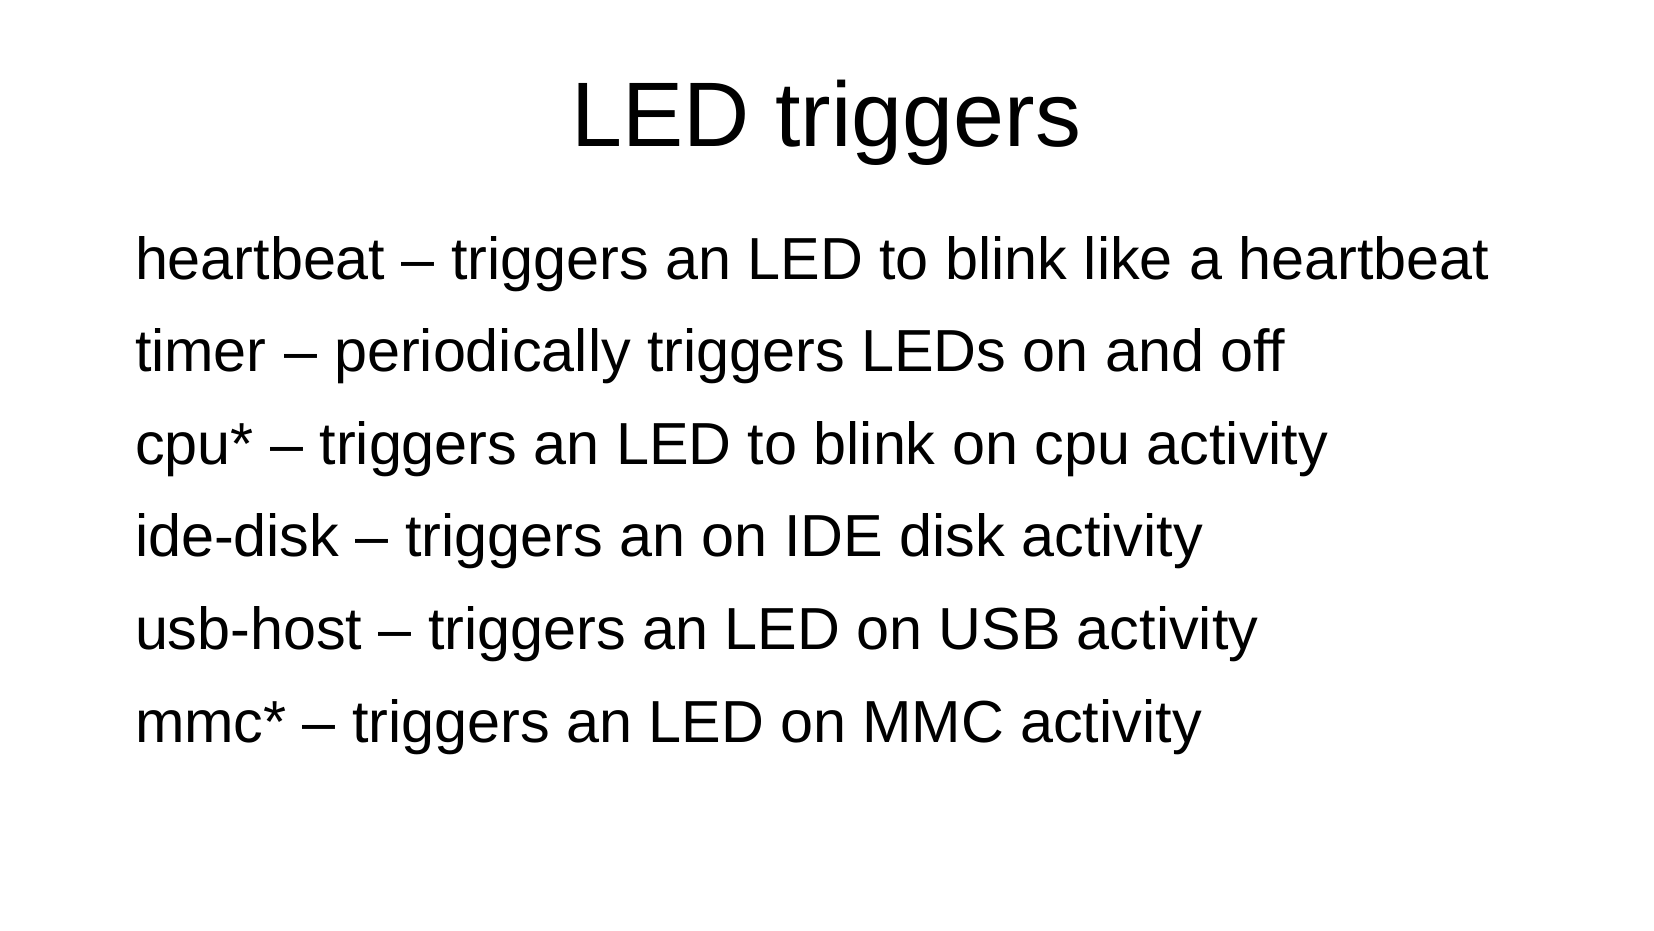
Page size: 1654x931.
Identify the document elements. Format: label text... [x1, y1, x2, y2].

title LED triggers [82, 37, 1571, 193]
list heartbeat – triggers an LED to blink like a heartbeat timer – periodically triggers LEDs on and off cpu* – triggers an LED to blink on cpu activity ide-disk – triggers an on IDE disk activity usb-host – triggers an LED on USB activity mmc* – triggers an LED on MMC activity [71, 225, 1561, 766]
